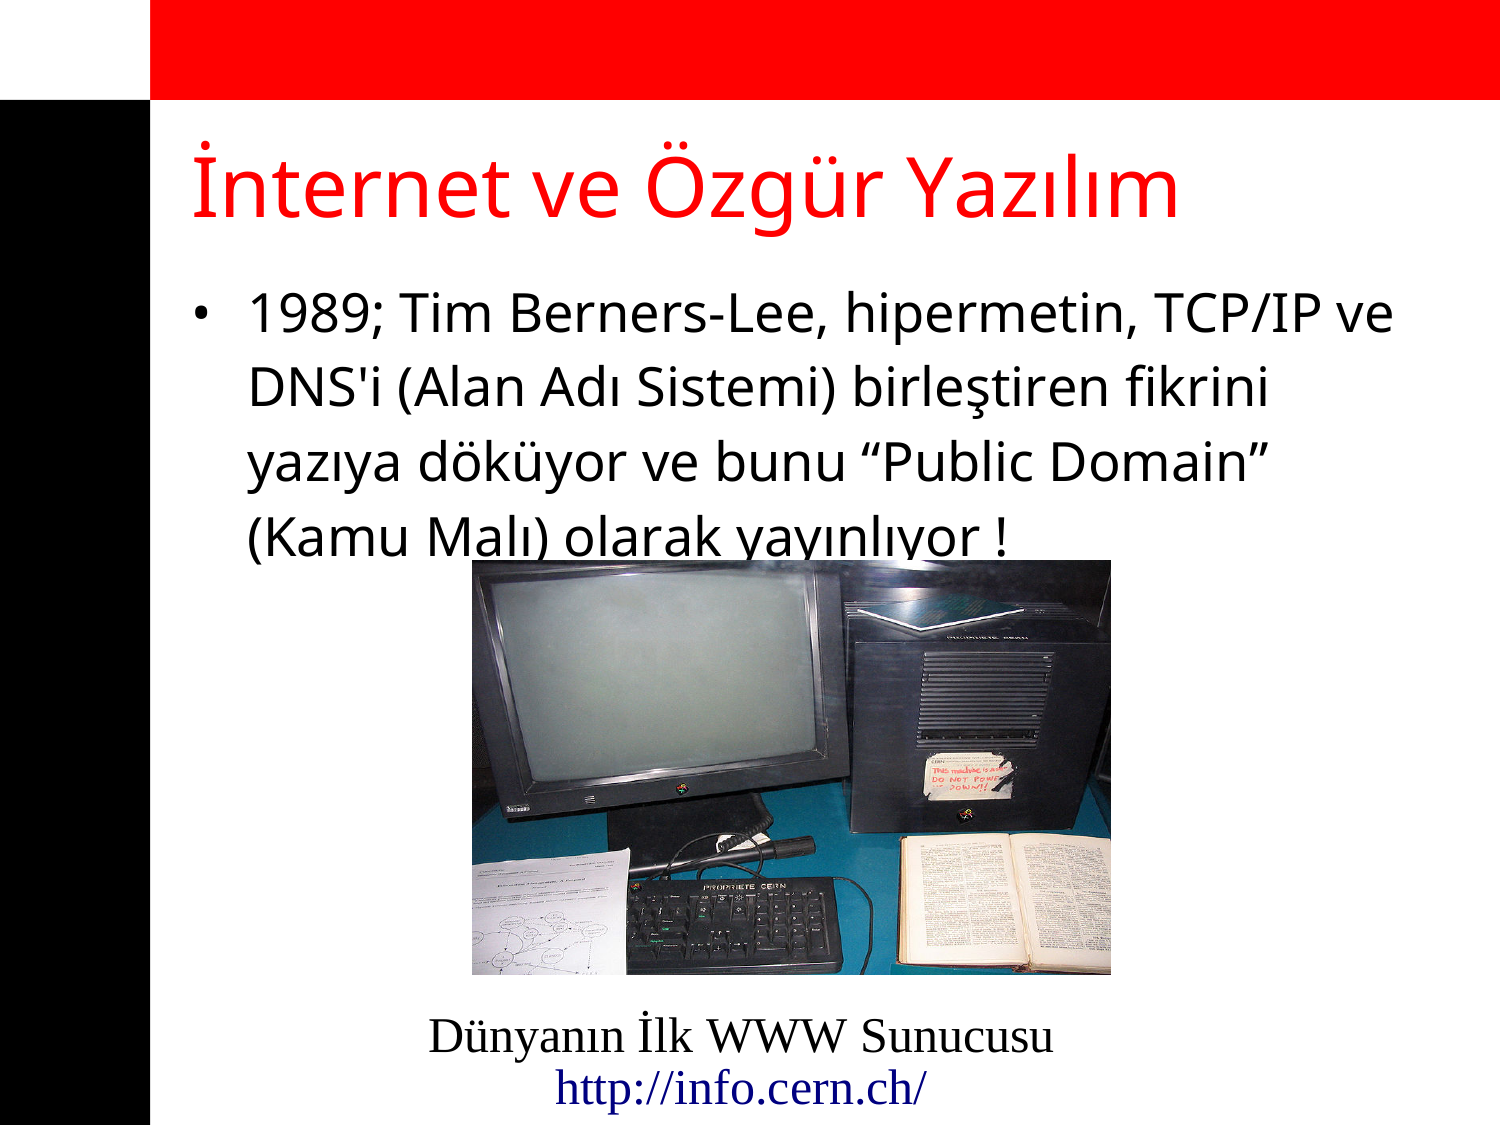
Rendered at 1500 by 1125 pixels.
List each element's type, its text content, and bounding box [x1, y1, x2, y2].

list 1989; Tim Berners-Lee, hipermetin, TCP/IP ve DNS'i (Alan Adı Sistemi) birleştiren fikrini yazıya döküyor ve bunu “Public Domain” (Kamu Malı) olarak yayınlıyor ! [177, 265, 1447, 535]
text_box Dünyanın İlk WWW Sunucusu http://info.cern.ch/ [413, 1003, 1123, 1123]
picture [472, 560, 1111, 975]
title İnternet ve Özgür Yazılım [177, 103, 1388, 265]
